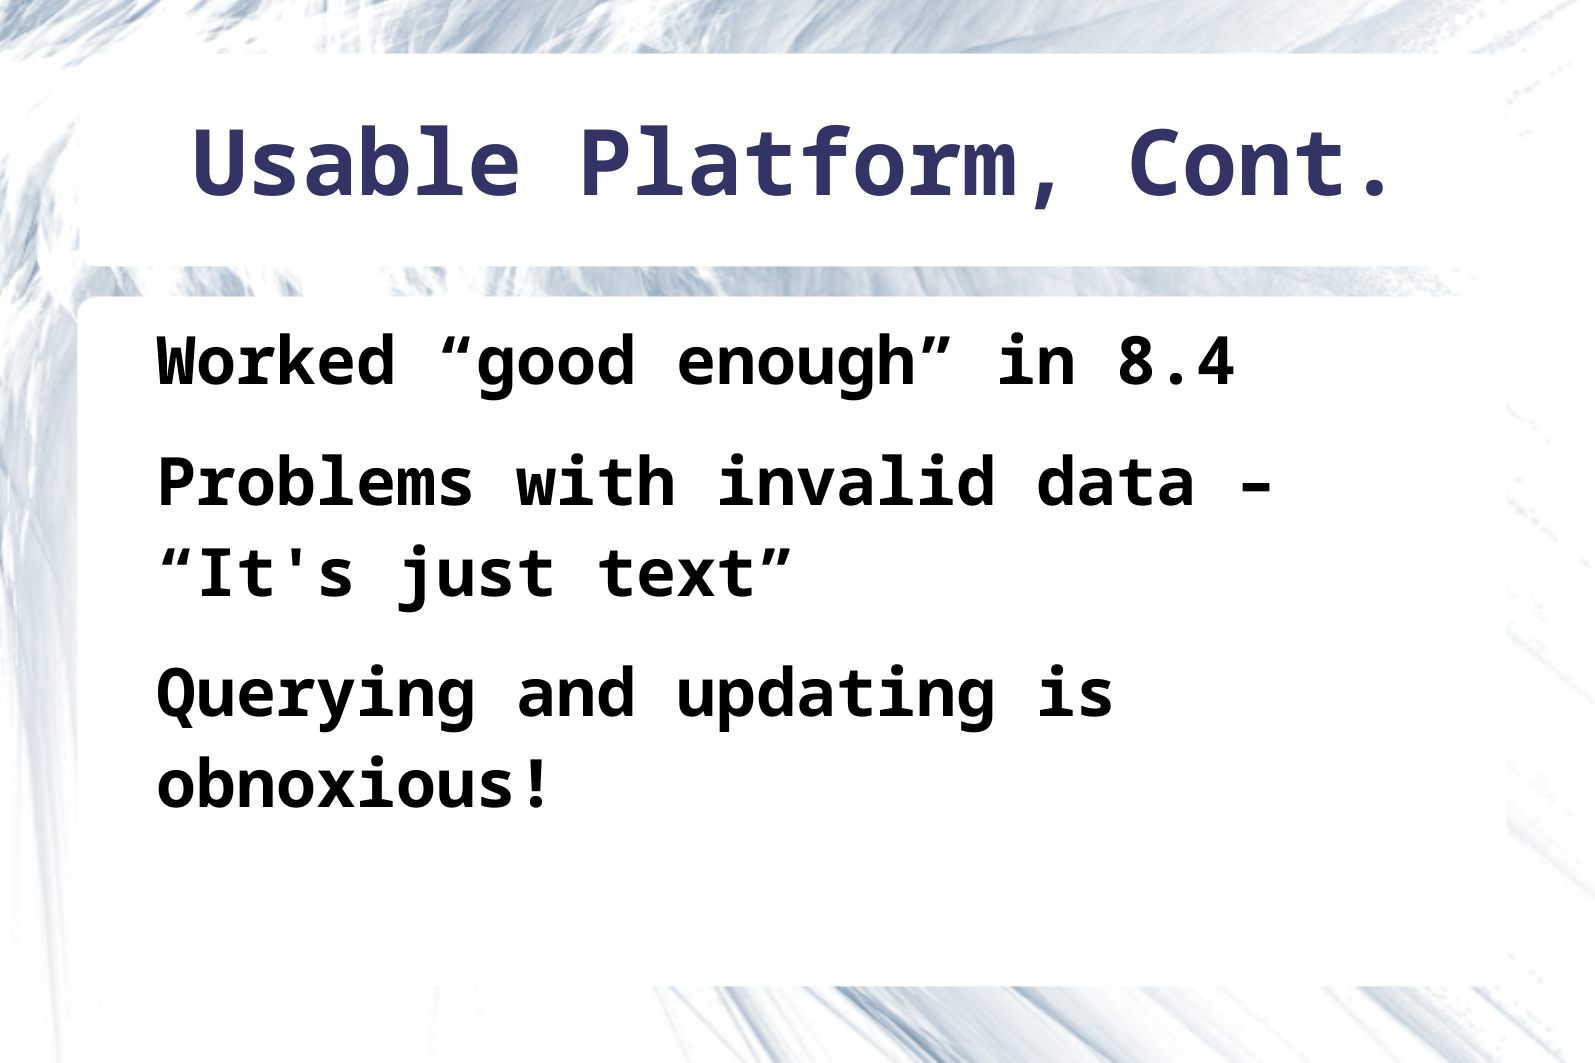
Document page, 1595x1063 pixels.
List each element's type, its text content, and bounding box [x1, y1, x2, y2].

list Worked “good enough” in 8.4 Problems with invalid data – “It's just text” Querying and updating is obnoxious! [85, 313, 1481, 931]
title Usable Platform, Cont. [79, 62, 1515, 259]
picture [0, 0, 1595, 1063]
